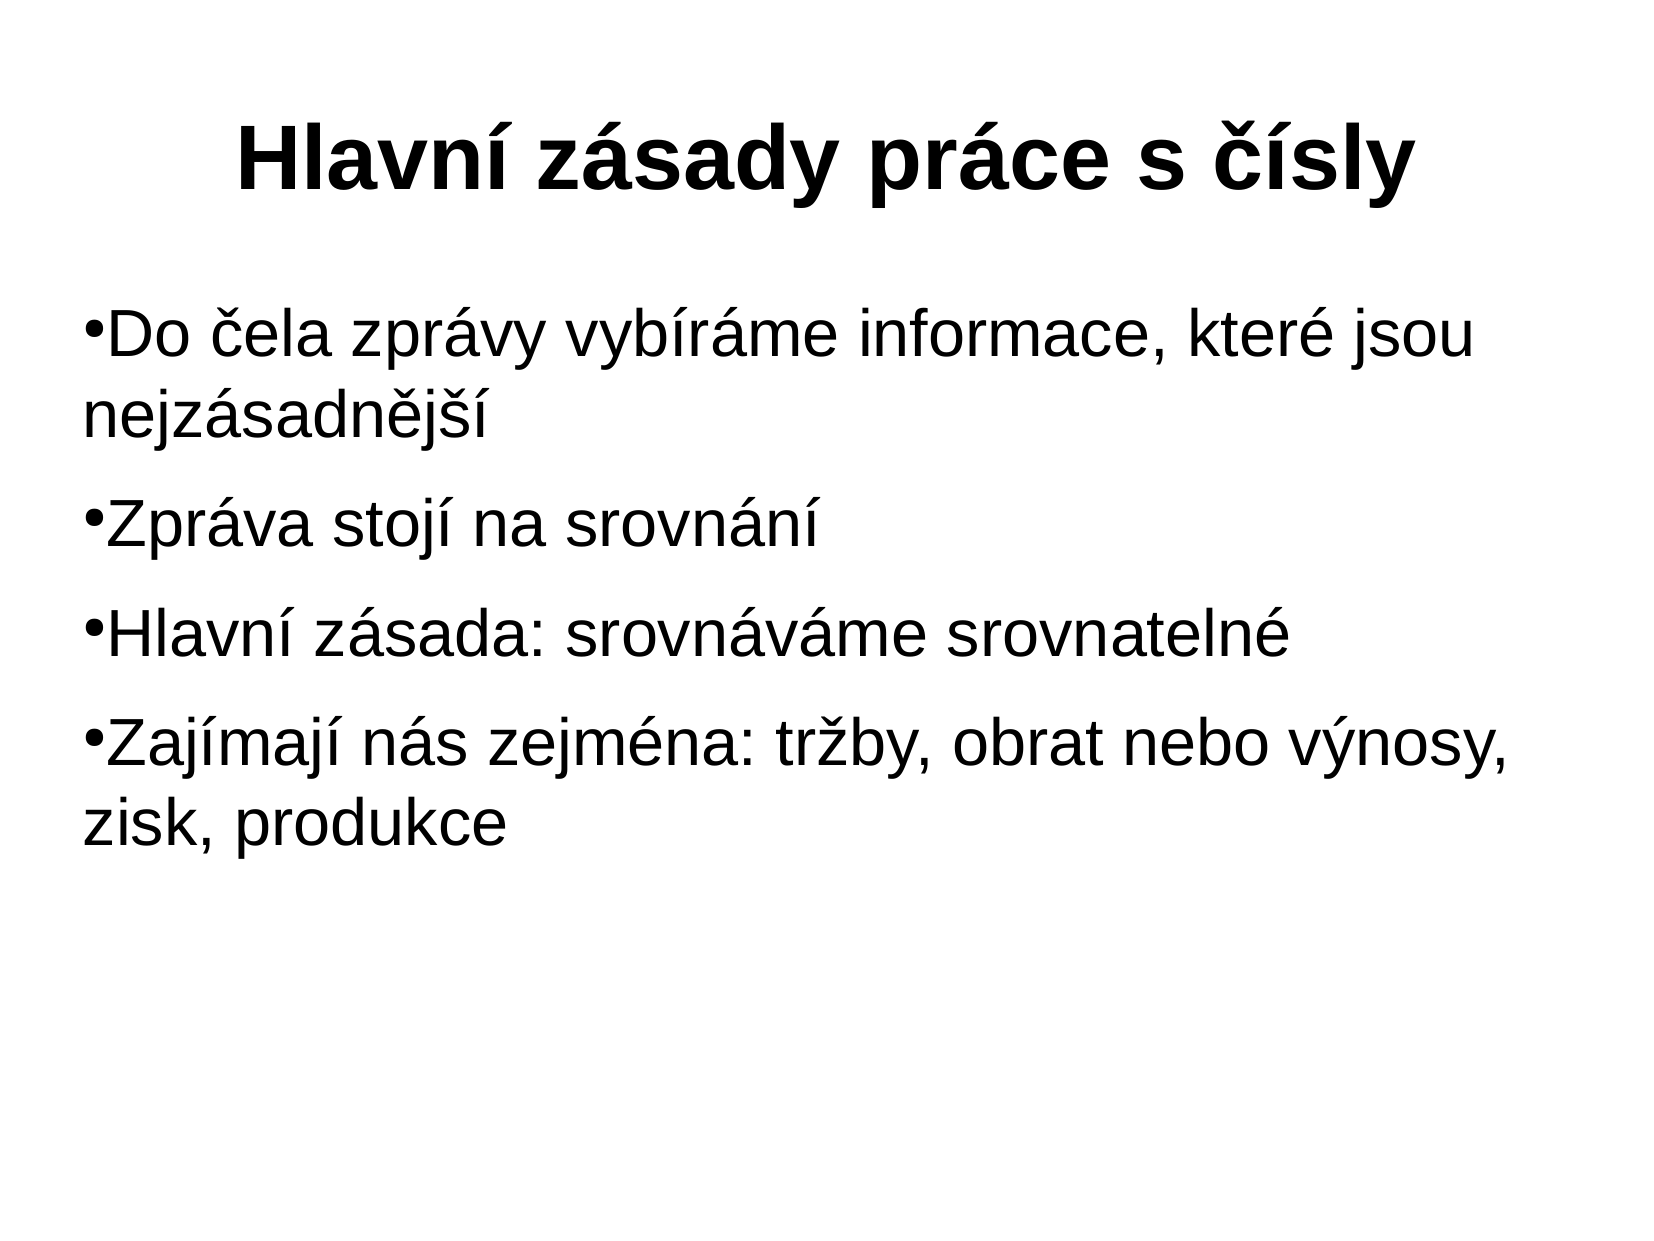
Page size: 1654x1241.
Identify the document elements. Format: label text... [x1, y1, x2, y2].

list Do čela zprávy vybíráme informace, které jsou nejzásadnější Zpráva stojí na srovnání Hlavní zásada: srovnáváme srovnatelné Zajímají nás zejména: tržby, obrat nebo výnosy, zisk, produkce [82, 290, 1571, 1109]
title Hlavní zásady práce s čísly [82, 49, 1571, 257]
